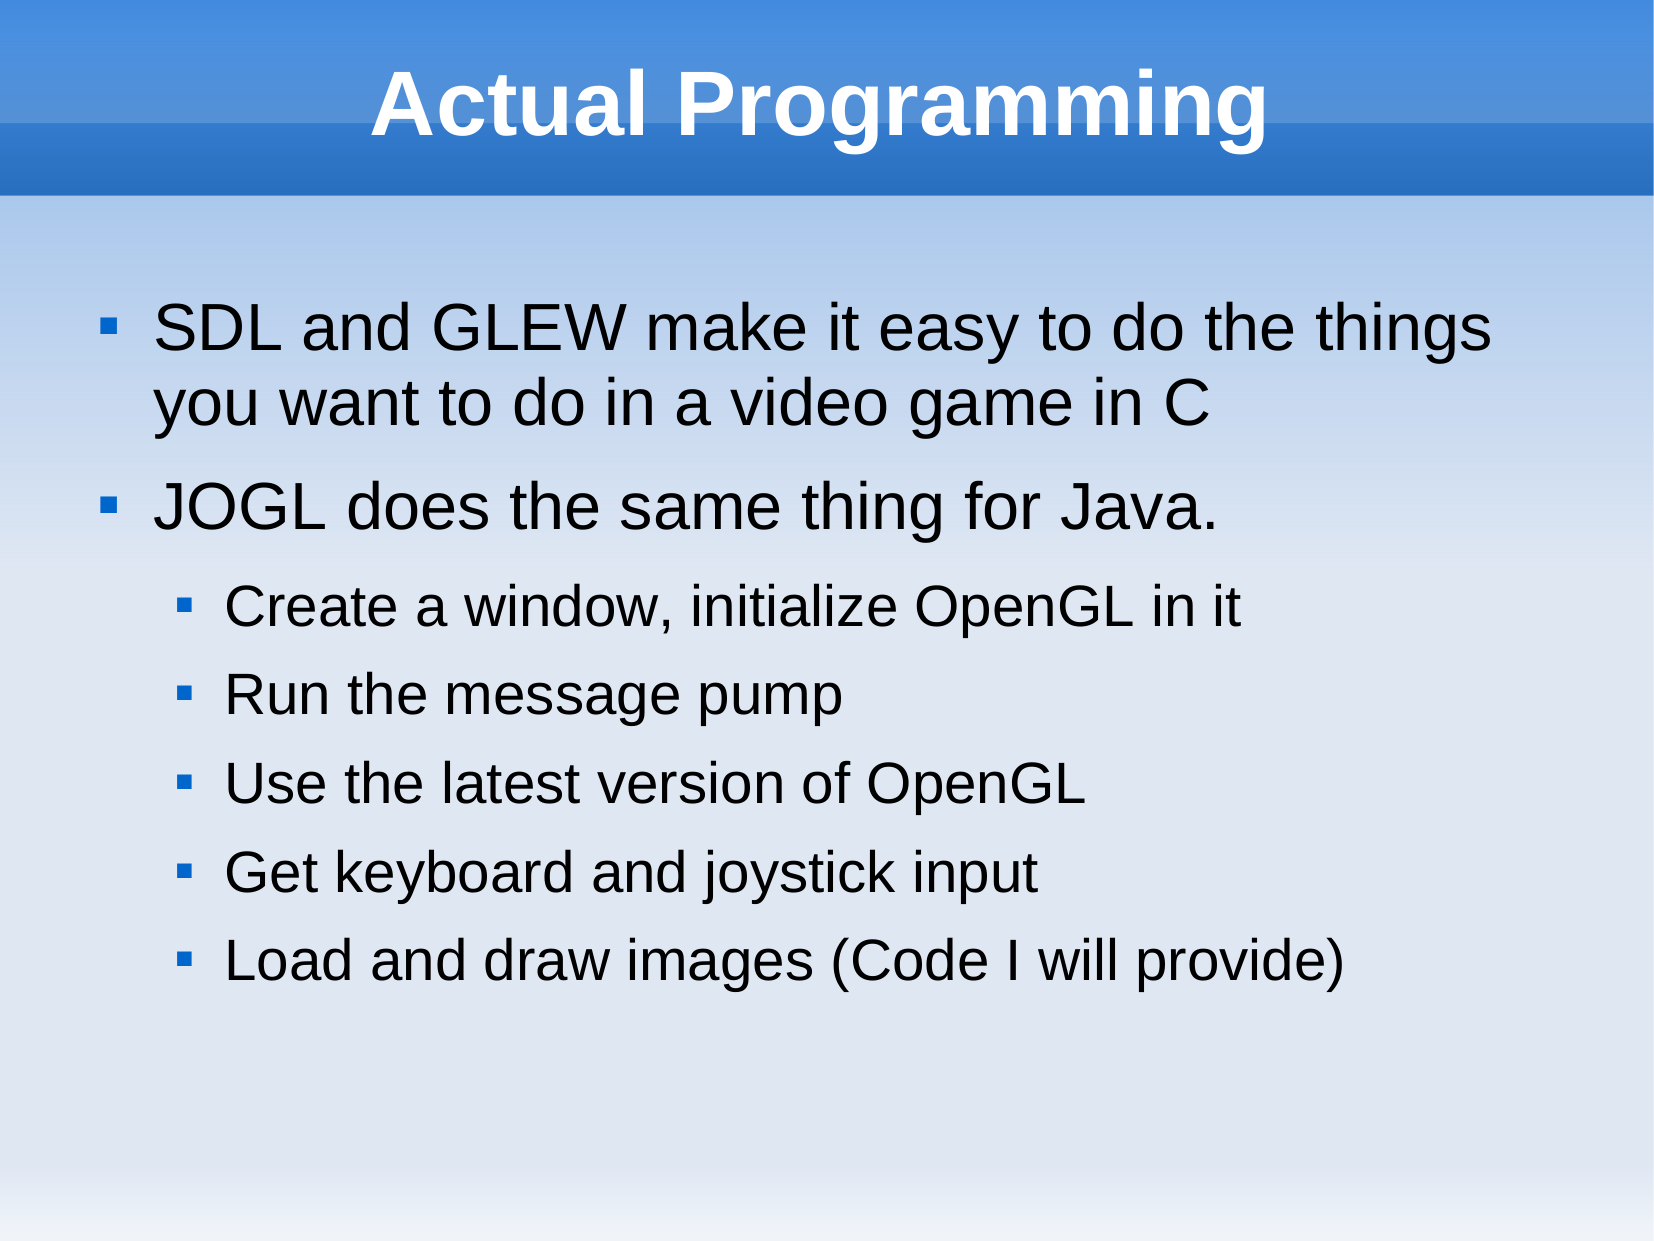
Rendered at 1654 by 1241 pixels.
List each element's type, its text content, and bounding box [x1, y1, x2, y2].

picture [0, 0, 1654, 1241]
list SDL and GLEW make it easy to do the things you want to do in a video game in C JOGL does the same thing for Java. Create a window, initialize OpenGL in it Run the message pump Use the latest version of OpenGL Get keyboard and joystick input Load and draw images (Code I will provide) [82, 290, 1571, 1109]
title Actual Programming [76, 0, 1565, 208]
